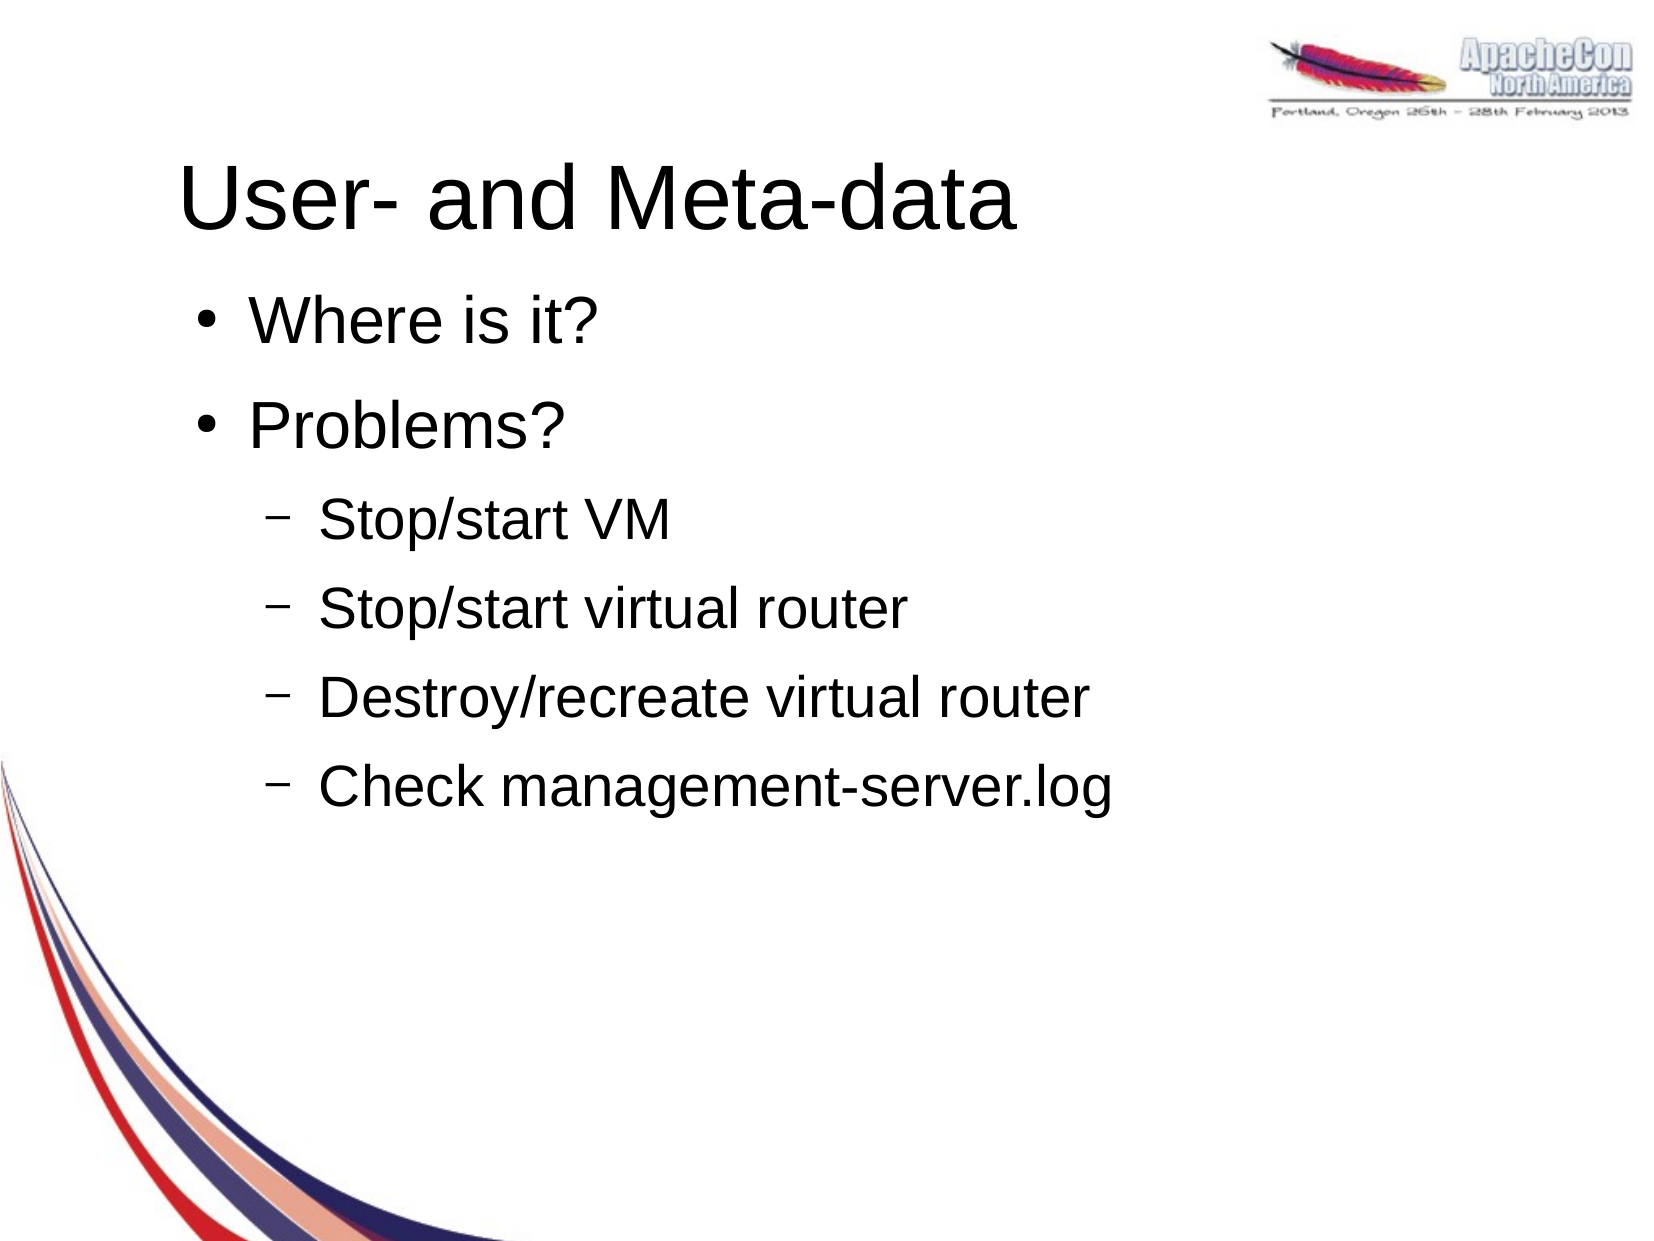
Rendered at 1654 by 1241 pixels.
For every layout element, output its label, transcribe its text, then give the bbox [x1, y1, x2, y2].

picture [0, 0, 1654, 1241]
title User- and Meta-data [177, 146, 1536, 250]
list Where is it? Problems? Stop/start VM Stop/start virtual router Destroy/recreate virtual router Check management-server.log [177, 283, 1536, 990]
